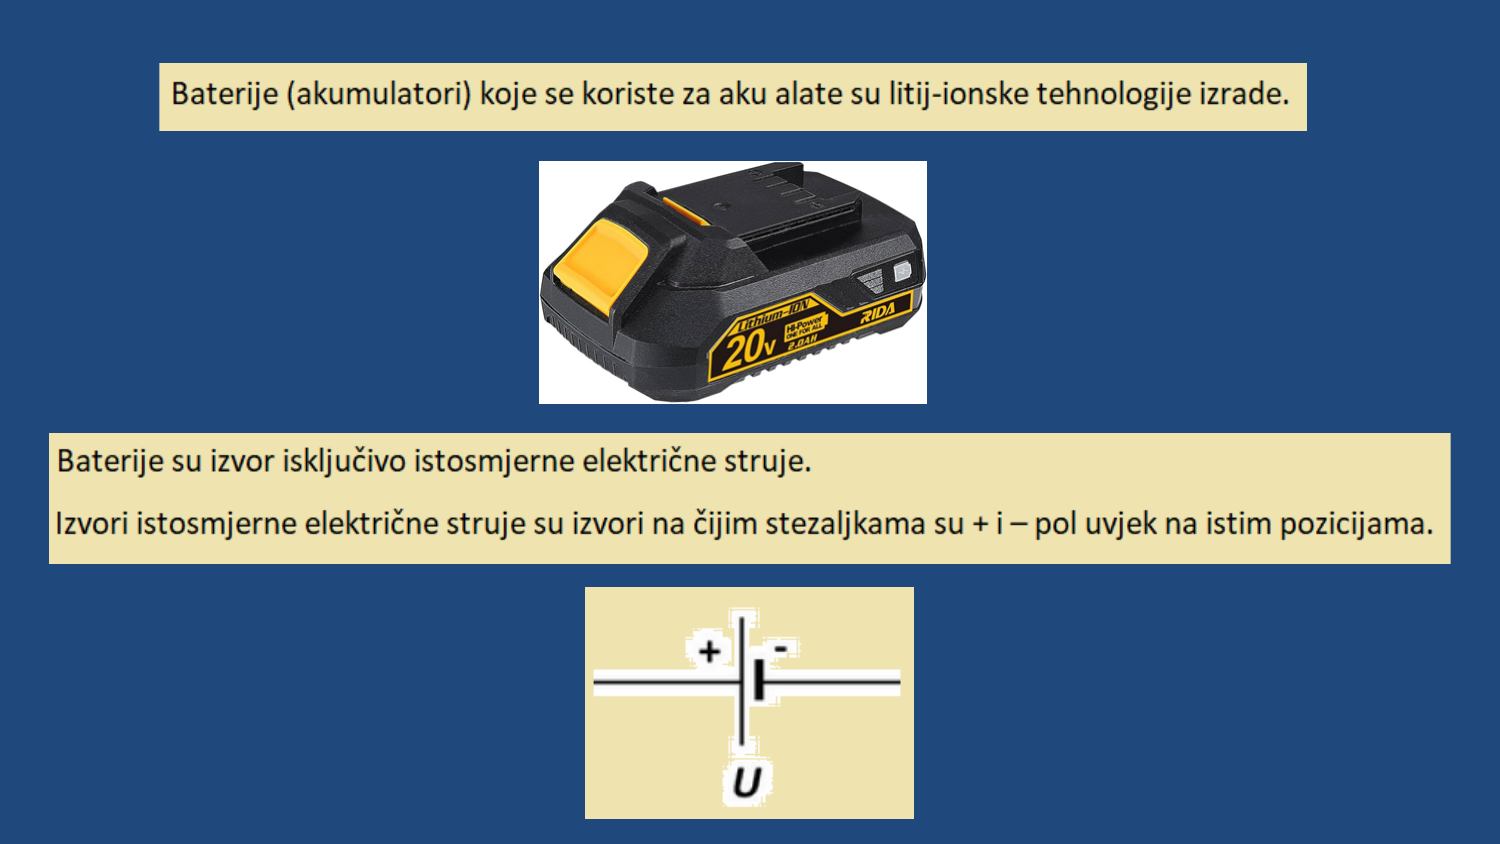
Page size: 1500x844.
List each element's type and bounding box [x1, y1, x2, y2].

picture [49, 433, 1451, 564]
picture [159, 63, 1307, 132]
picture [585, 587, 914, 819]
picture [539, 161, 927, 404]
